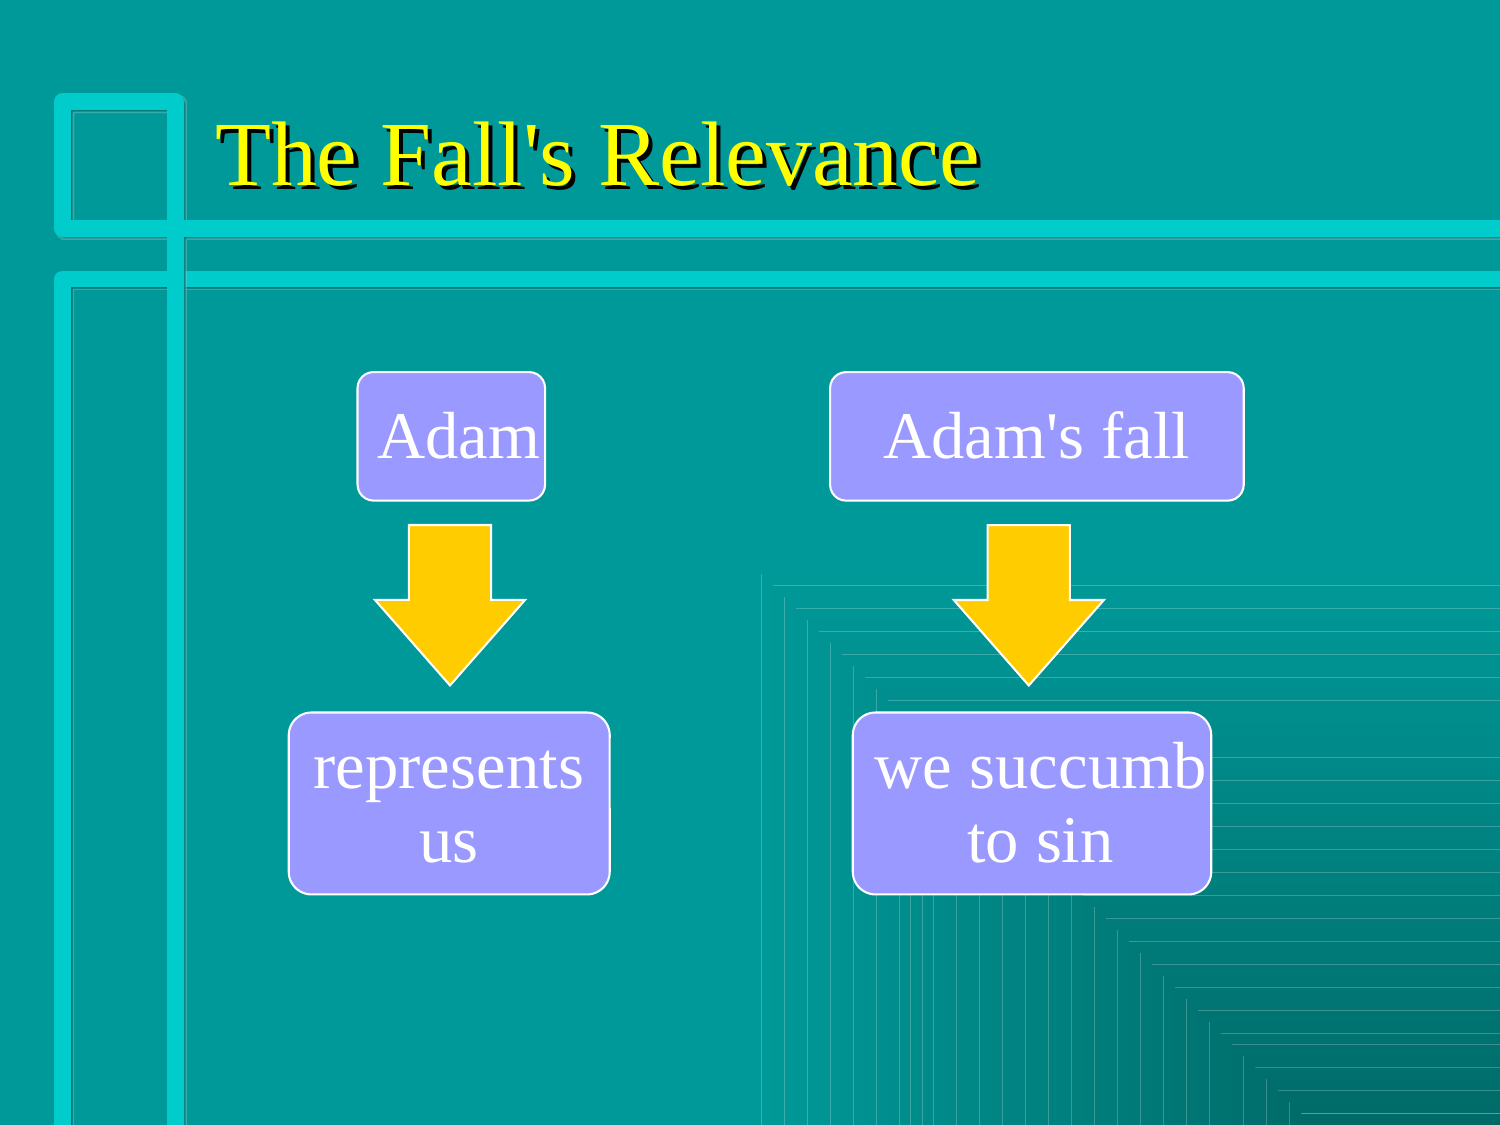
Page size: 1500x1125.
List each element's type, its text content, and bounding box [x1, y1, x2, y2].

text_box we succumb to sin [852, 712, 1212, 895]
text_box [375, 525, 526, 686]
text_box represents us [288, 712, 610, 895]
text_box Adam [357, 372, 546, 501]
text_box [953, 525, 1104, 686]
title The Fall's Relevance [200, 34, 1476, 213]
text_box Adam's fall [830, 372, 1244, 501]
